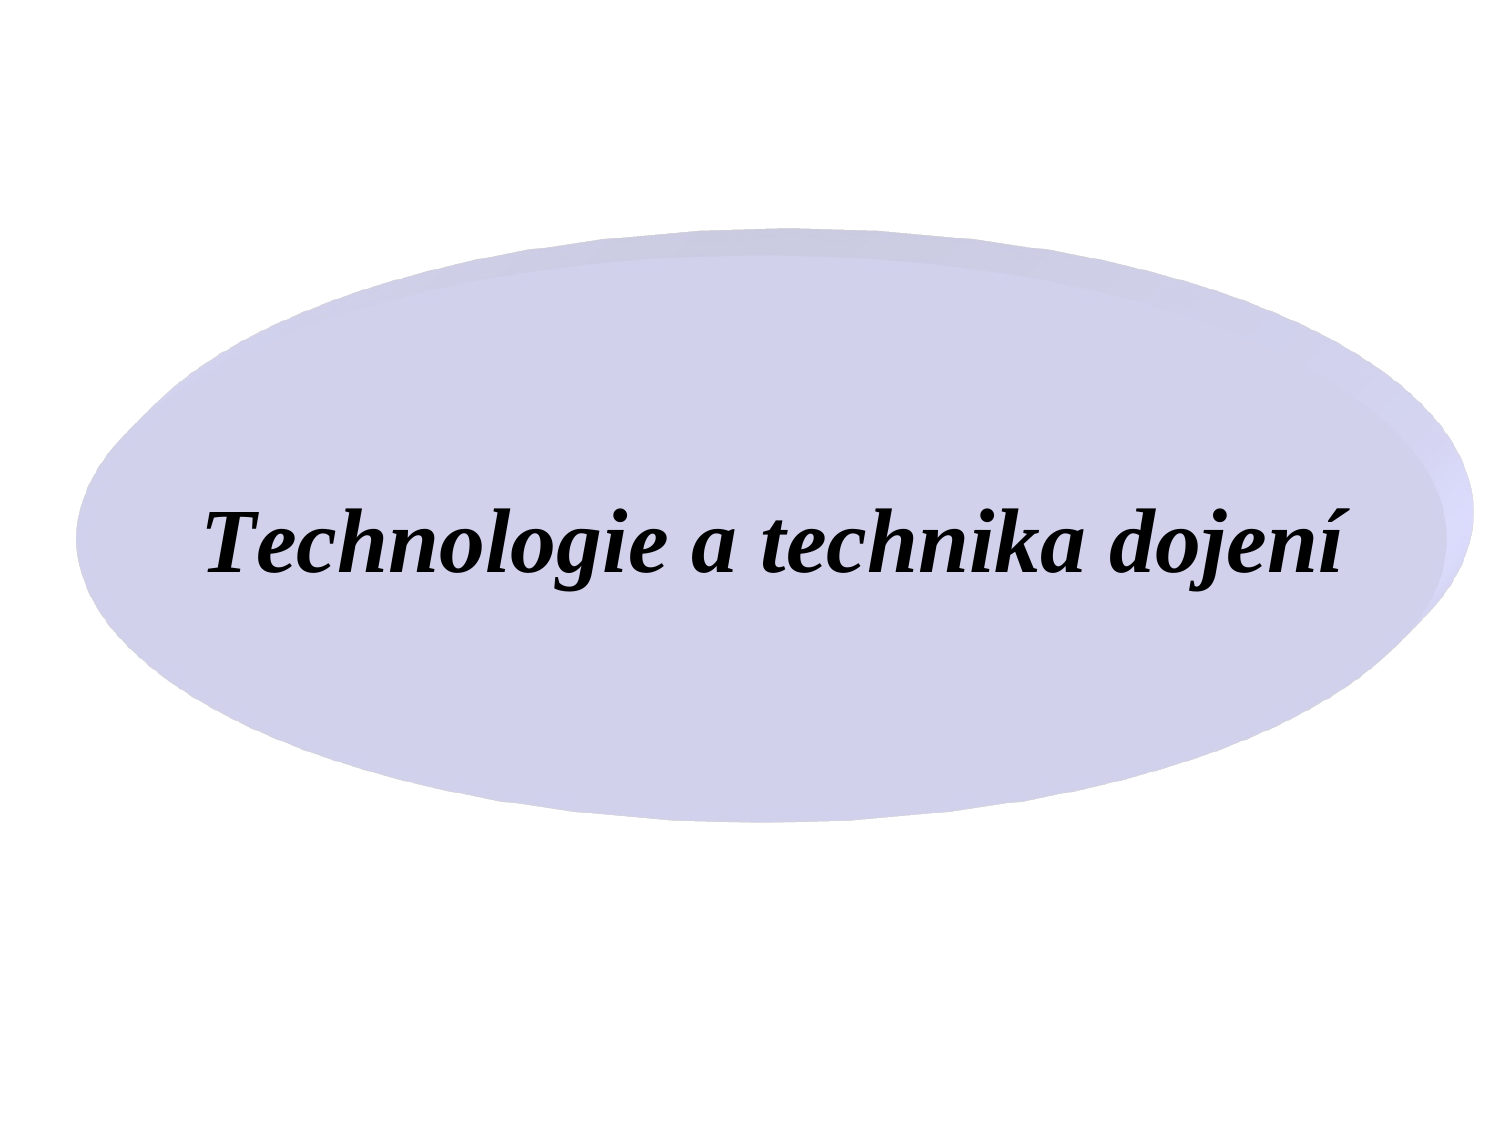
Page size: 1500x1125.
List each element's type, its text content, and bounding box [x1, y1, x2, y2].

text_box [148, 663, 1375, 822]
text_box [76, 426, 135, 651]
title Technologie a technika dojení [135, 420, 1411, 663]
text_box [141, 230, 1473, 629]
